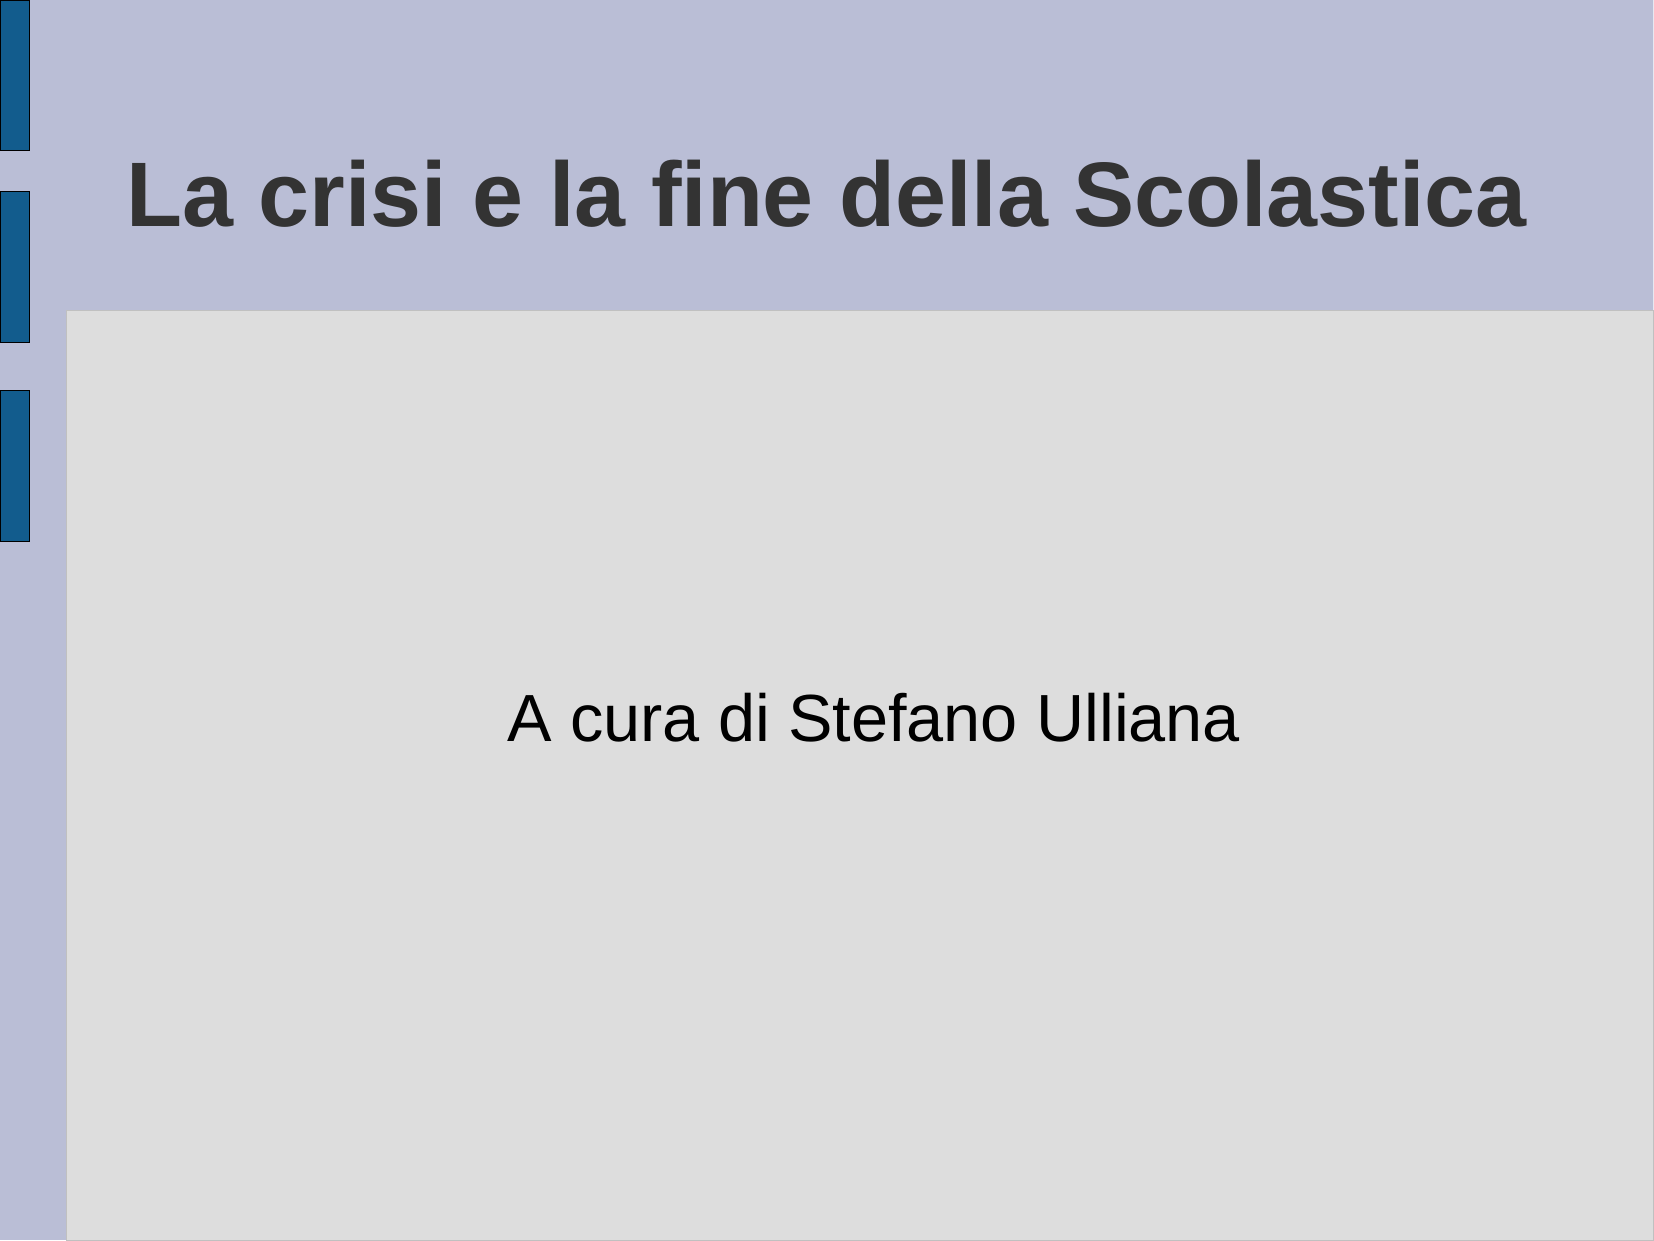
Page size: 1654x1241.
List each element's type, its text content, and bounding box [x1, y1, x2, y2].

title La crisi e la fine della Scolastica [121, 91, 1534, 299]
subtitle A cura di Stefano Ulliana [178, 364, 1570, 1147]
